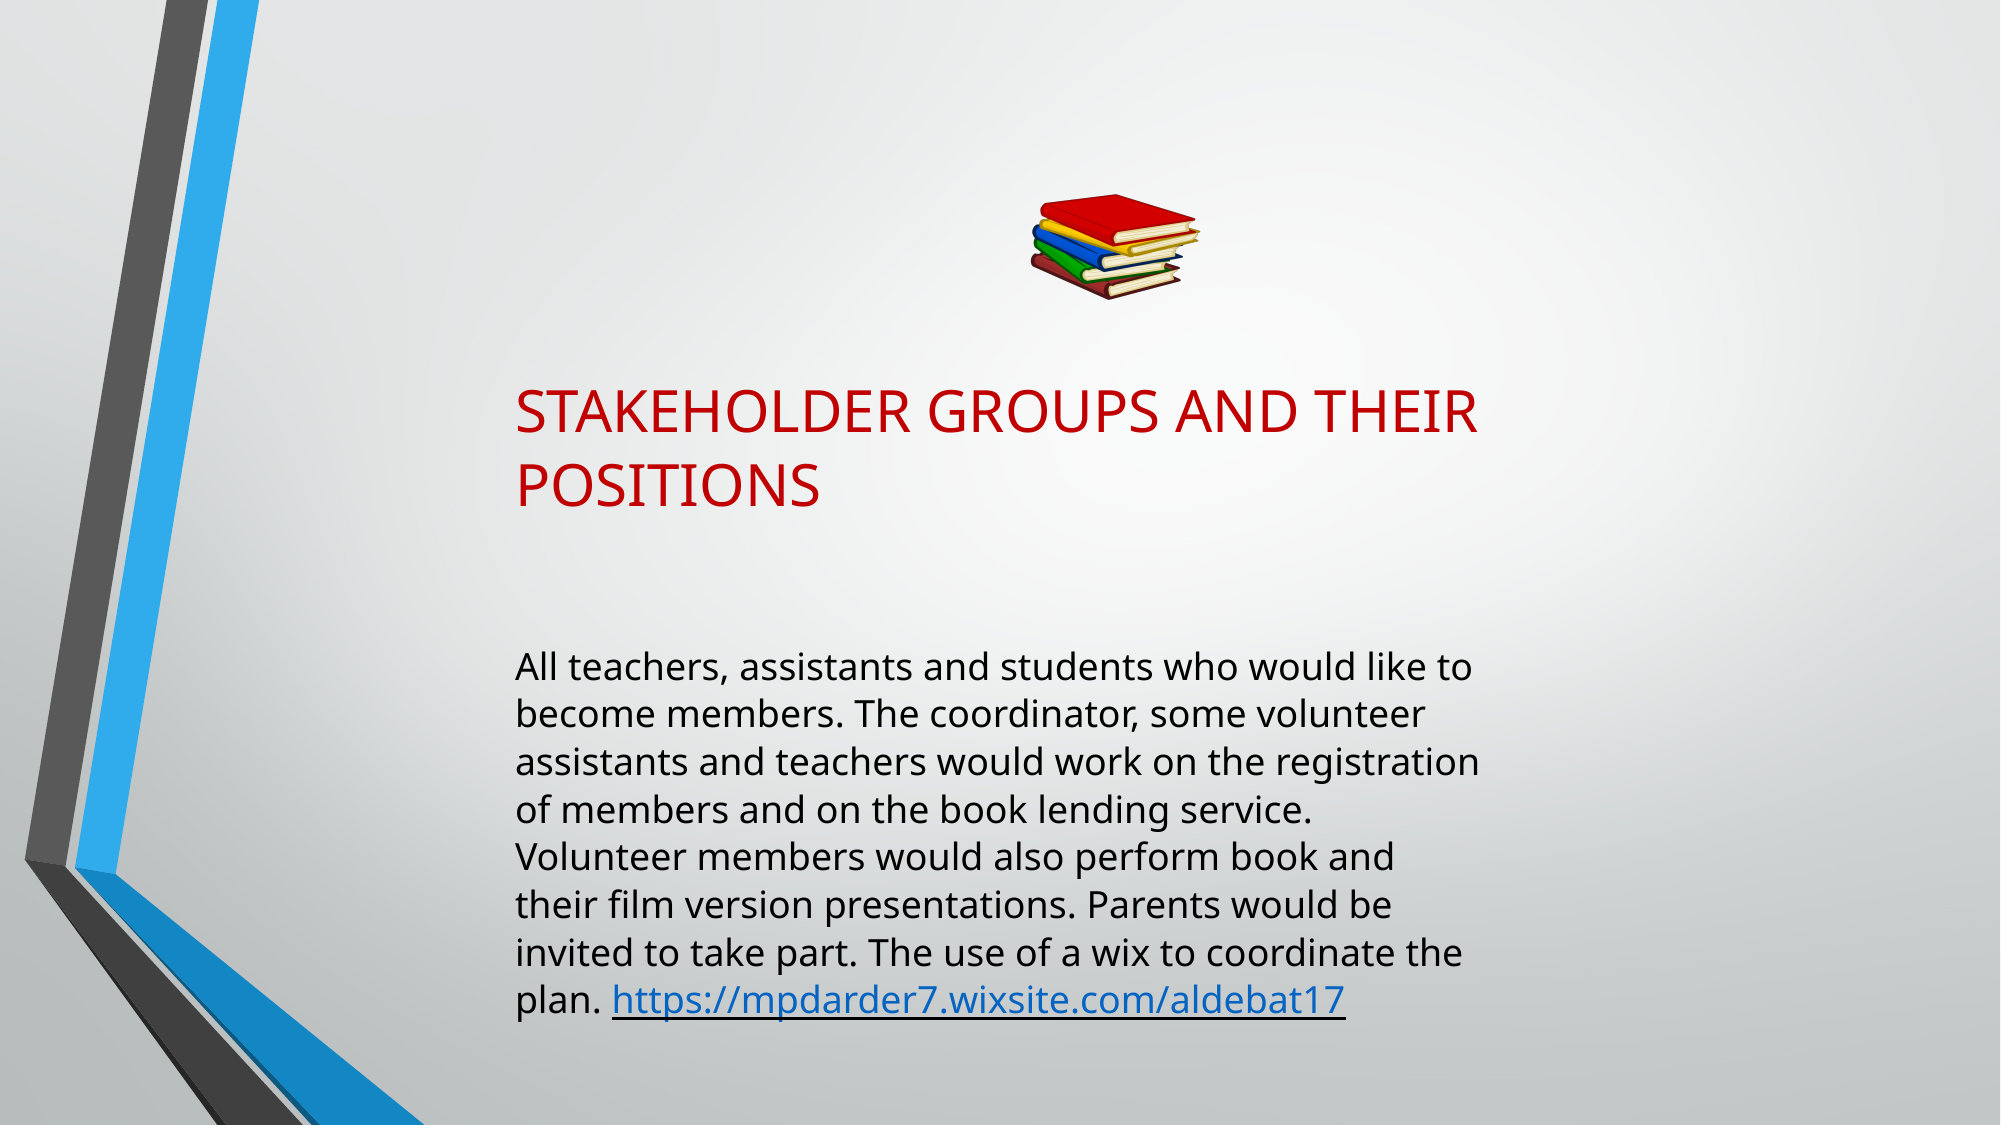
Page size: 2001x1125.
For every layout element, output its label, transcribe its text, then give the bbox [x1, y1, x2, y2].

text_box STAKEHOLDER GROUPS AND THEIR POSITIONS All teachers, assistants and students who would like to become members. The coordinator, some volunteer assistants and teachers would work on the registration of members and on the book lending service. Volunteer members would also perform book and their film version presentations. Parents would be invited to take part. The use of a wix to coordinate the plan. https://mpdarder7.wixsite.com/aldebat17 [500, 362, 1500, 1035]
picture [1026, 190, 1205, 304]
